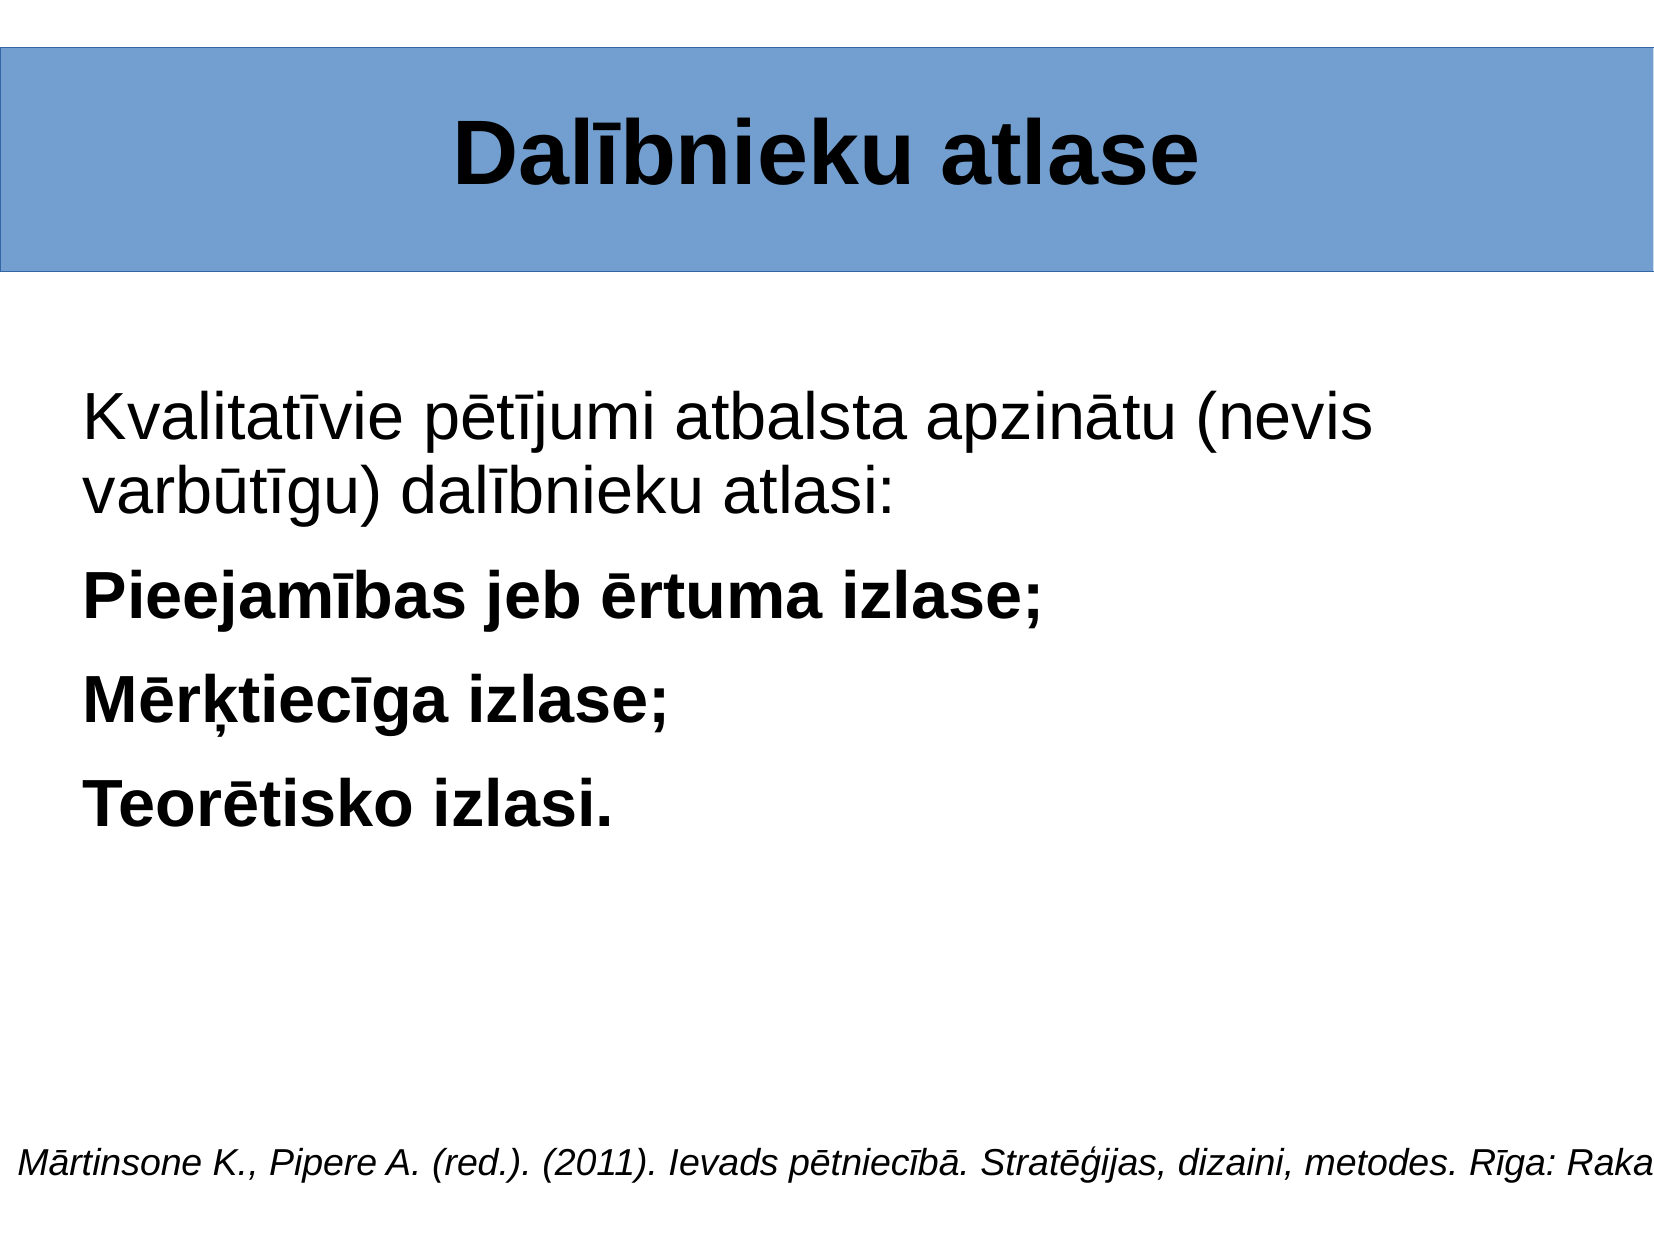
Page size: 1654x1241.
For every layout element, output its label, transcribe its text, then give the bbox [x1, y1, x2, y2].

list Kvalitatīvie pētījumi atbalsta apzinātu (nevis varbūtīgu) dalībnieku atlasi: Pieejamības jeb ērtuma izlase; Mērķtiecīga izlase; Teorētisko izlasi. [82, 378, 1619, 1099]
text_box Mārtinsone K., Pipere A. (red.). (2011). Ievads pētniecībā. Stratēģijas, dizaini, metodes. Rīga: Raka [2, 1133, 1654, 1191]
title Dalībnieku atlase [82, 49, 1571, 257]
text_box [0, 47, 1654, 272]
